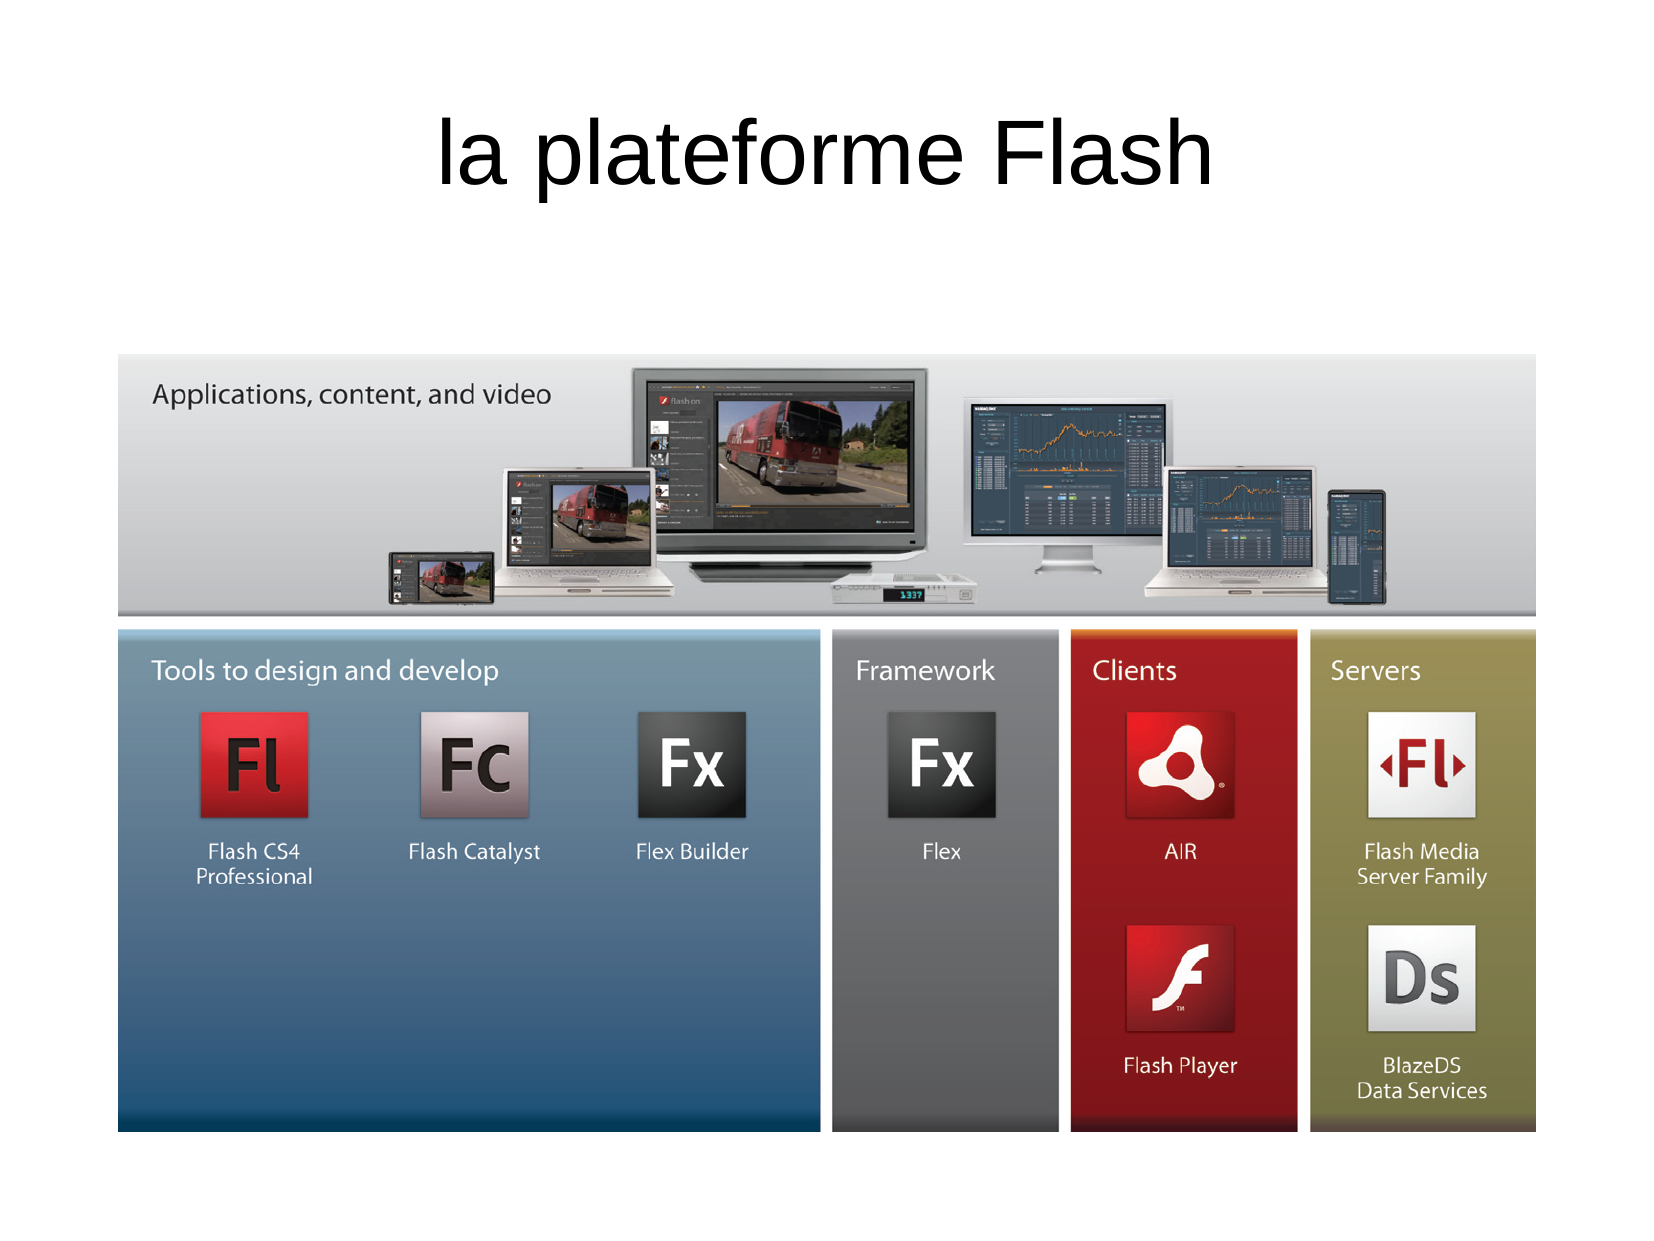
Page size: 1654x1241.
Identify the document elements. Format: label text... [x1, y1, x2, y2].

title la plateforme Flash [82, 49, 1571, 257]
picture [118, 354, 1536, 1132]
